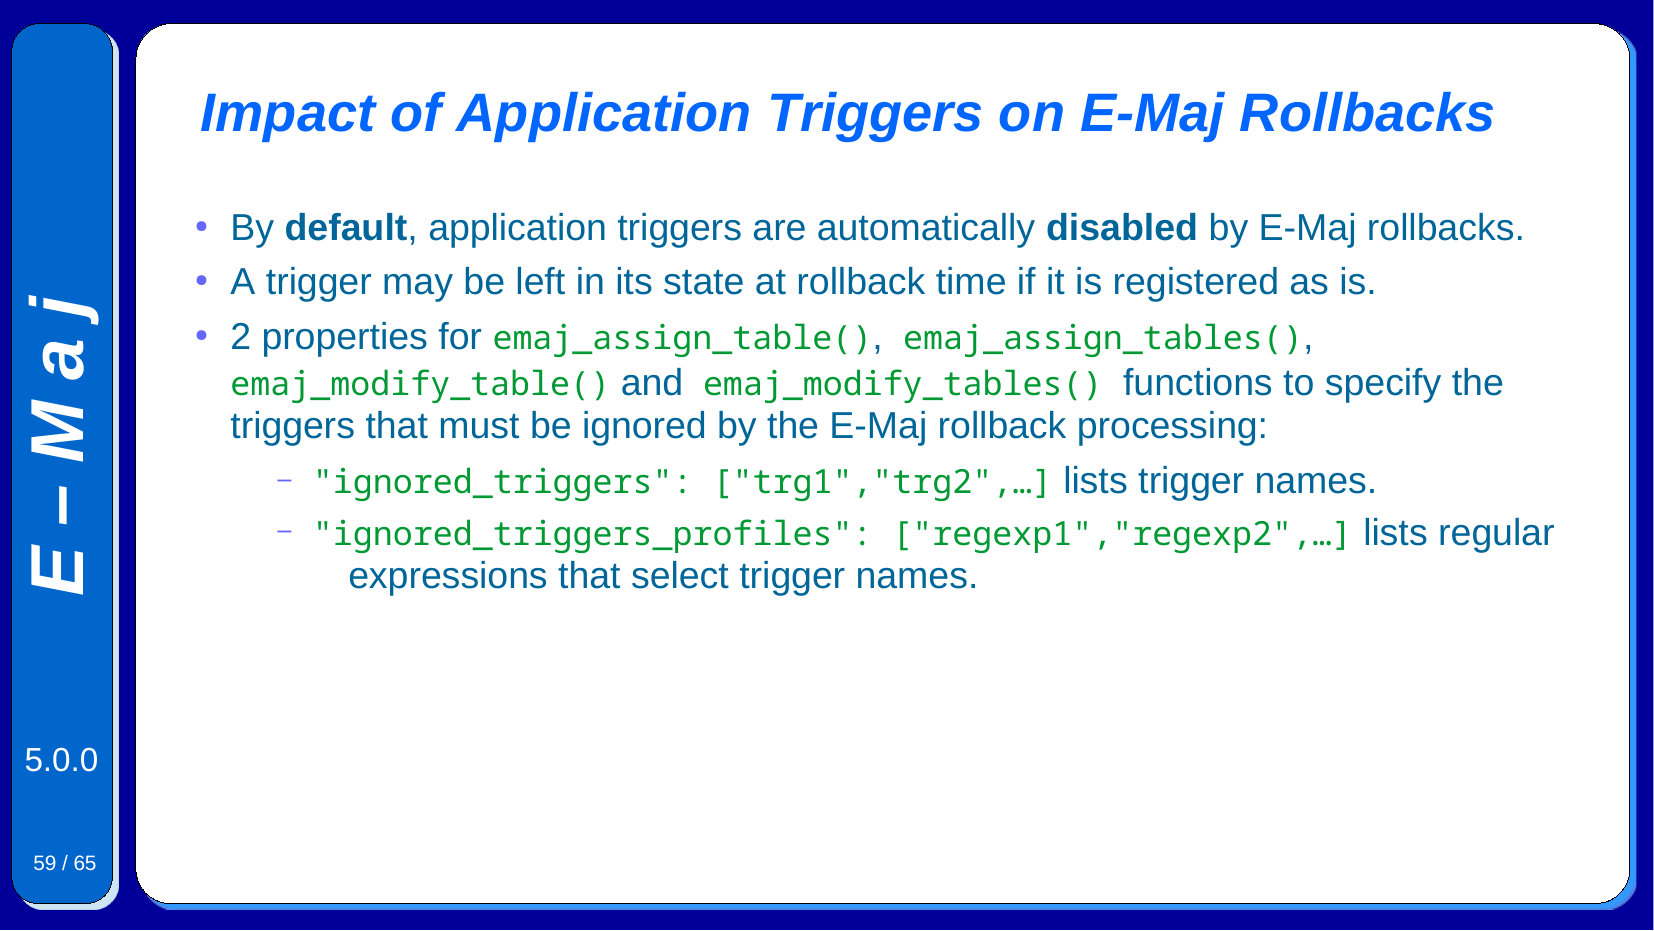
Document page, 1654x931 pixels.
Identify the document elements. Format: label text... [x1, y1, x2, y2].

title Impact of Application Triggers on E-Maj Rollbacks [200, 34, 1575, 191]
list By default, application triggers are automatically disabled by E-Maj rollbacks. A trigger may be left in its state at rollback time if it is registered as is. 2 properties for emaj_assign_table(), emaj_assign_tables(), emaj_modify_table() and emaj_modify_tables() functions to specify the triggers that must be ignored by the E-Maj rollback processing: "ignored_triggers": ["trg1","trg2",…] lists trigger names. "ignored_triggers_profiles": ["regexp1","regexp2",…] lists regular expressions that select trigger names. [177, 206, 1587, 827]
